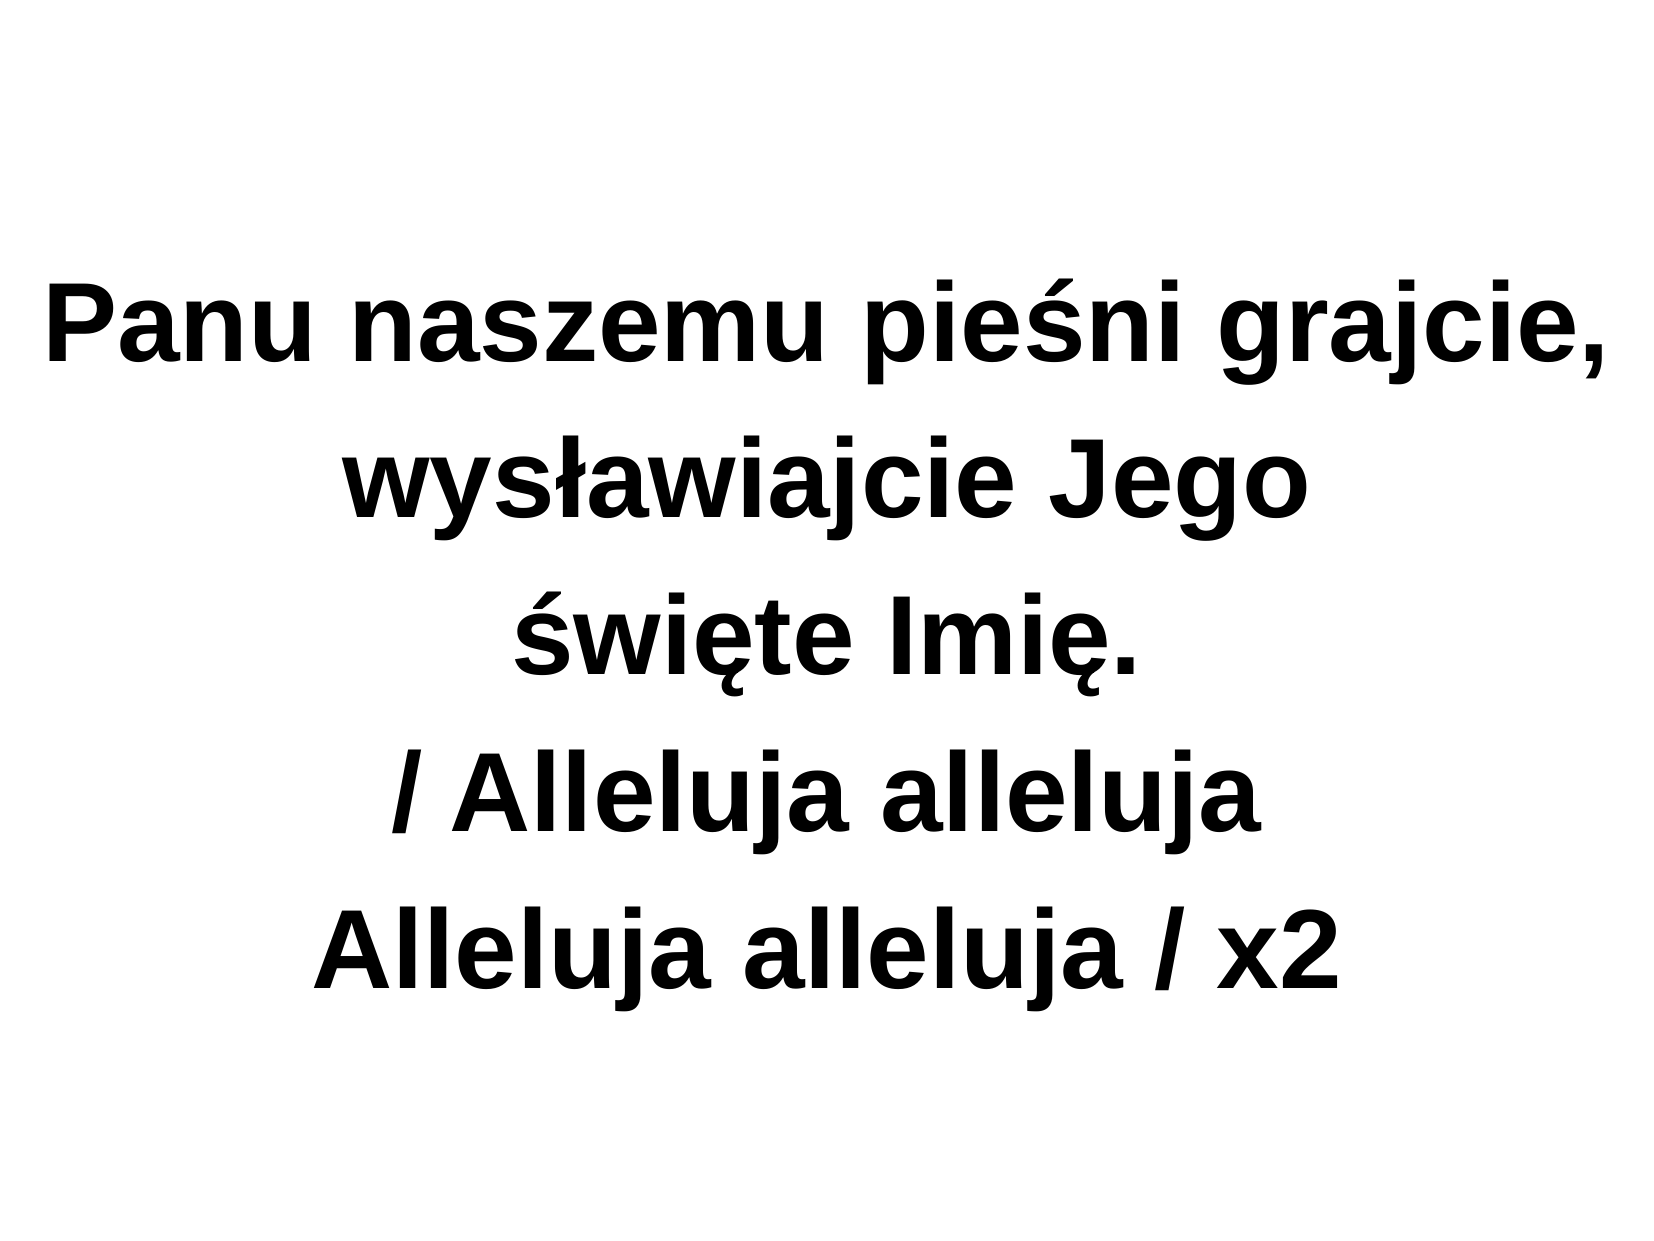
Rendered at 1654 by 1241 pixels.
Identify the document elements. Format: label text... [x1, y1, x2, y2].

subtitle Panu naszemu pieśni grajcie, wysławiajcie Jego święte Imię. / Alleluja alleluja Alleluja alleluja / x2 [0, 0, 1654, 1241]
